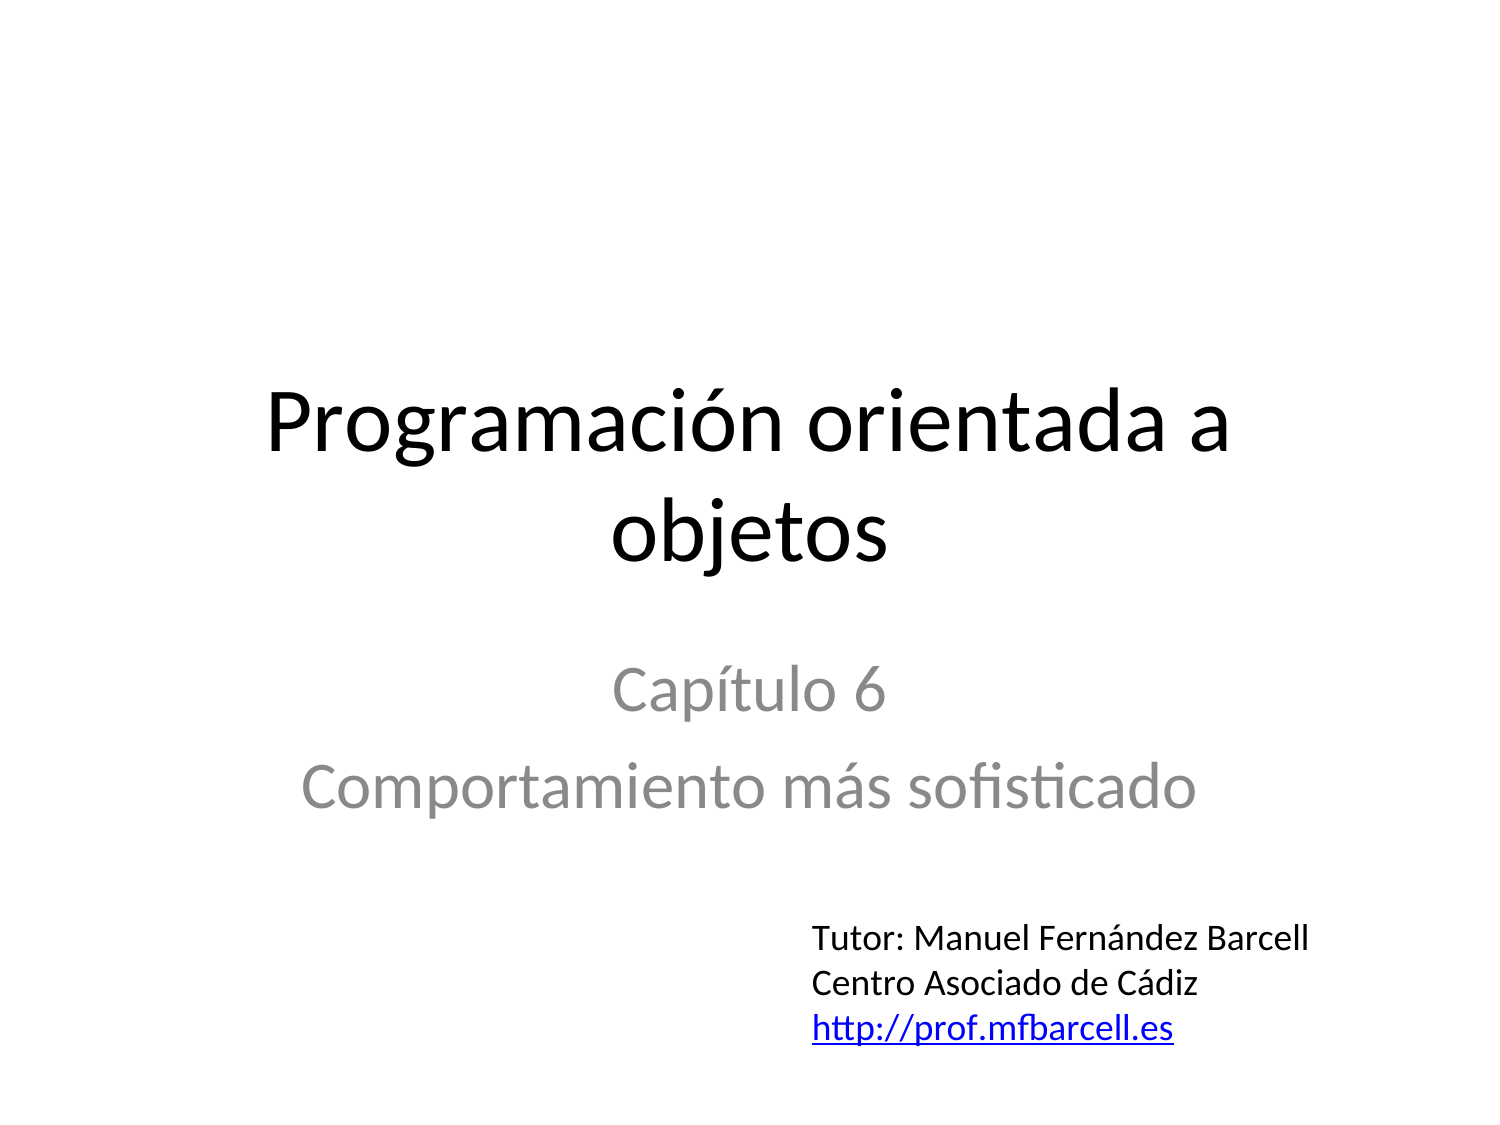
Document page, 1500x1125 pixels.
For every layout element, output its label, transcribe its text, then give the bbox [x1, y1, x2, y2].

title Programación orientada a objetos [112, 349, 1388, 591]
subtitle Capítulo 6 Comportamiento más sofisticado [225, 637, 1276, 925]
text_box Tutor: Manuel Fernández Barcell Centro Asociado de Cádiz http://prof.mfbarcell.es [797, 904, 1353, 1056]
